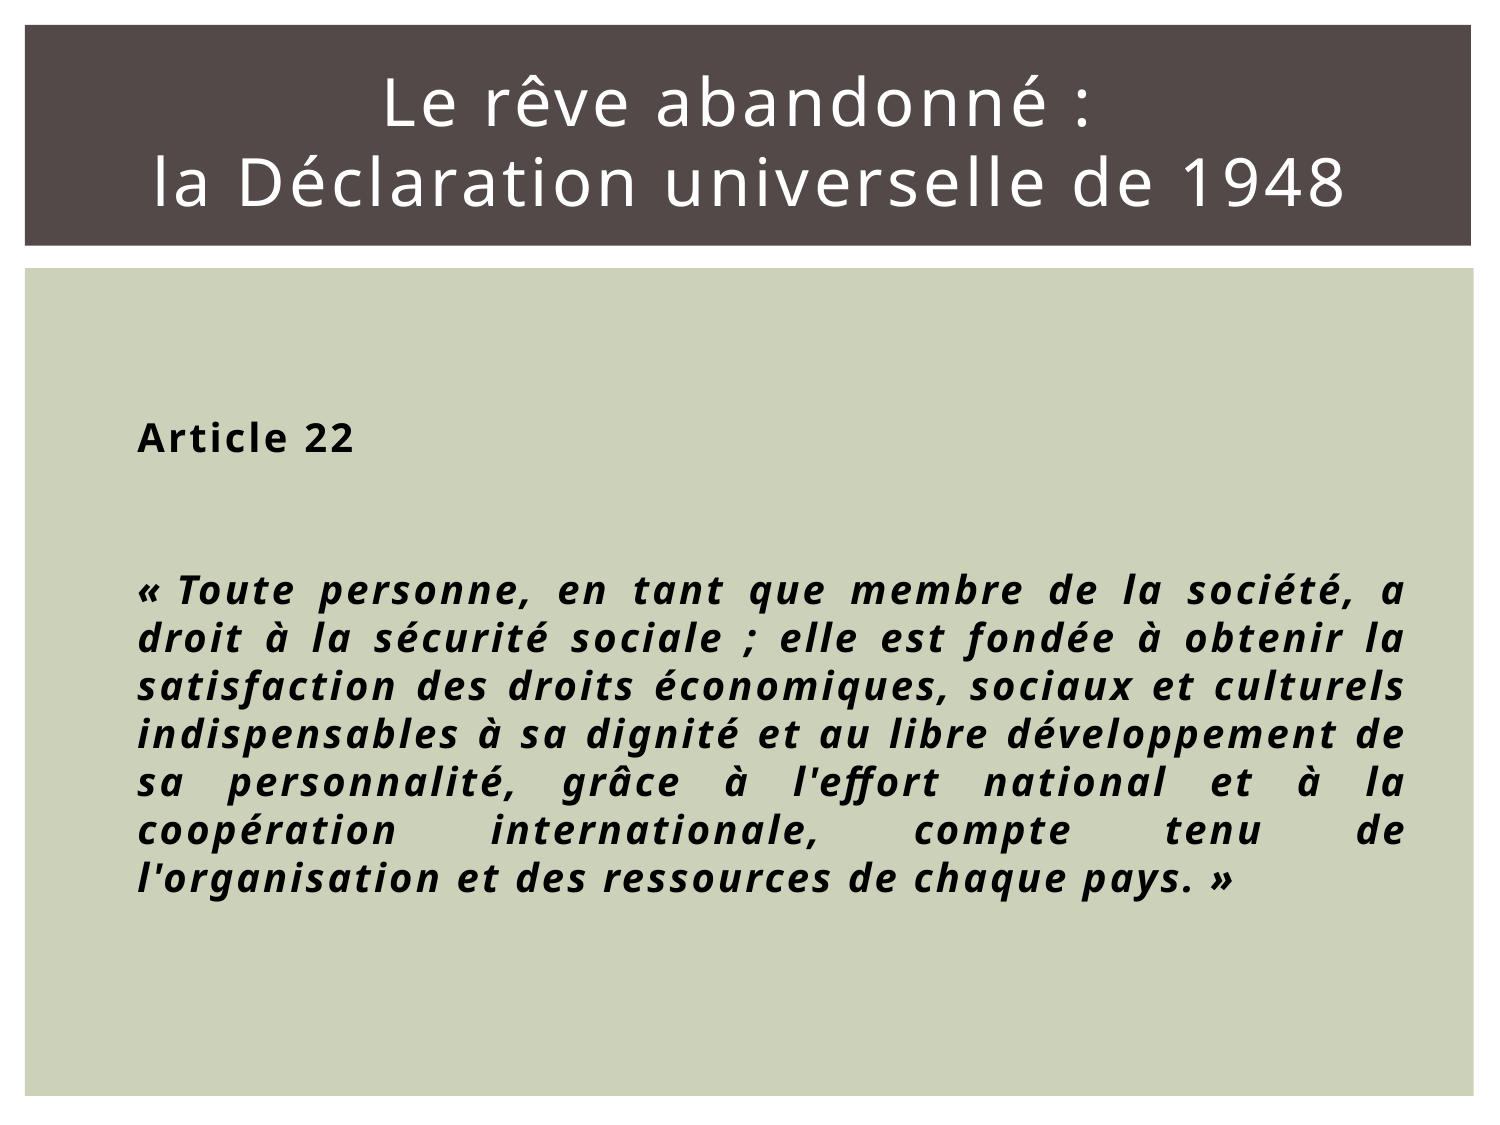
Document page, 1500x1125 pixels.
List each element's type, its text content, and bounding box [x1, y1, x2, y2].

title Le rêve abandonné : la Déclaration universelle de 1948 [75, 0, 1425, 280]
list Article 22 « Toute personne, en tant que membre de la société, a droit à la sécurité sociale ; elle est fondée à obtenir la satisfaction des droits économiques, sociaux et culturels indispensables à sa dignité et au libre développement de sa personnalité, grâce à l'effort national et à la coopération internationale, compte tenu de l'organisation et des ressources de chaque pays. » [122, 328, 1425, 917]
